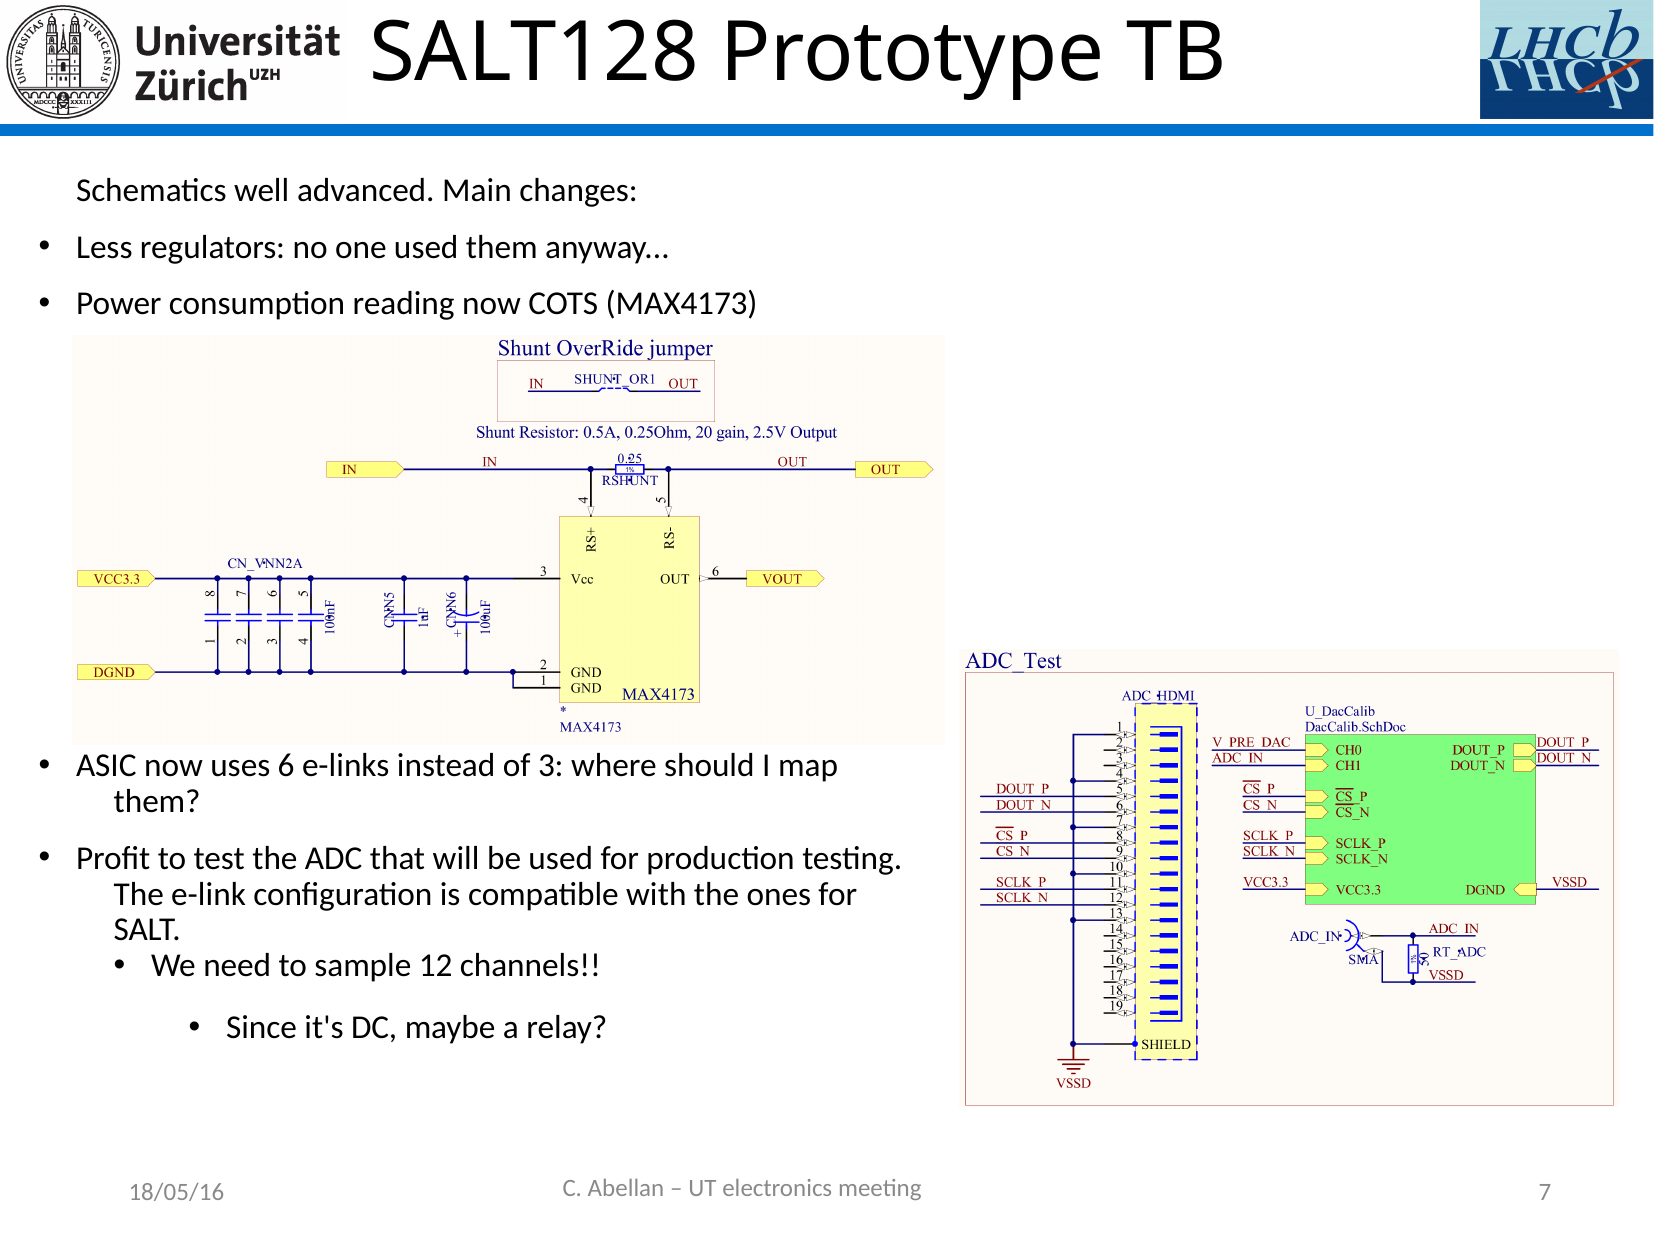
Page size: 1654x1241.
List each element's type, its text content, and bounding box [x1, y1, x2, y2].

picture [72, 335, 945, 745]
title SALT128 Prototype TB [354, 1, 1477, 107]
picture [0, 1, 347, 124]
picture [1480, 0, 1654, 119]
list Schematics well advanced. Main changes: Less regulators: no one used them anyway... Power consumption reading now COTS (MAX4173) ASIC now uses 6 e-links instead of 3: where should I map them? Profit to test the ADC that will be used for production testing. The e-link configuration is compatible with the ones for SALT. We need to sample 12 channels!! Since it's DC, maybe a relay? [23, 165, 945, 1170]
picture [959, 649, 1619, 1107]
